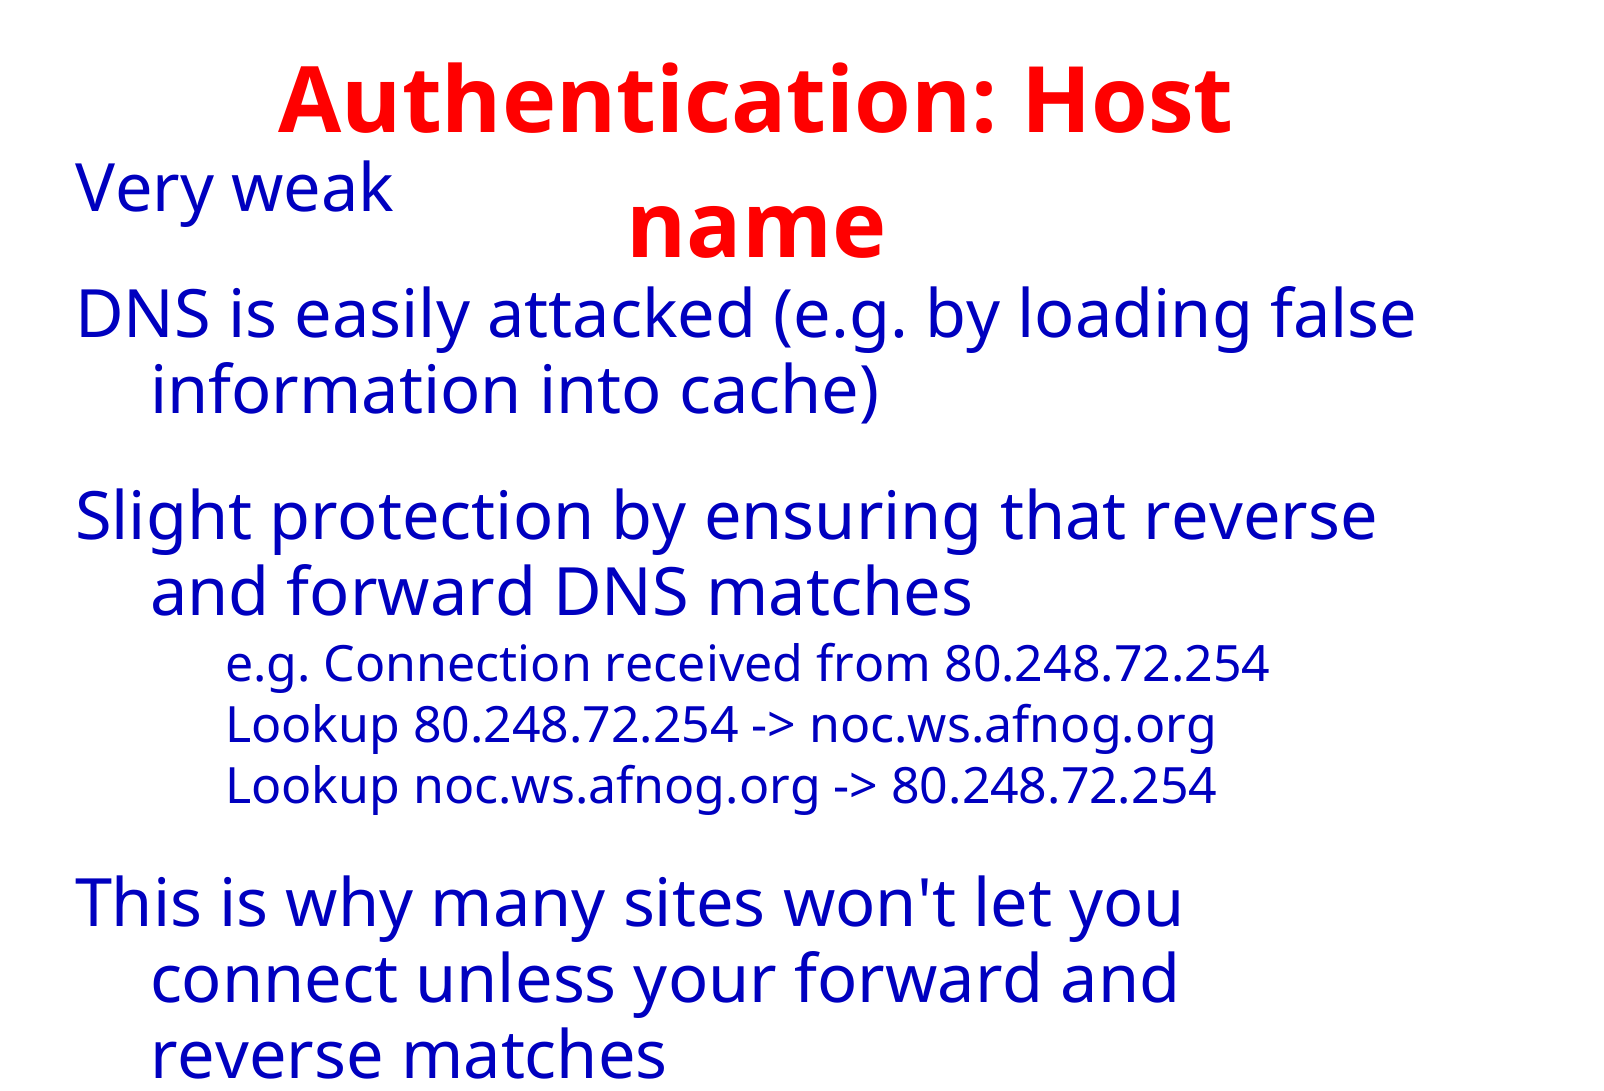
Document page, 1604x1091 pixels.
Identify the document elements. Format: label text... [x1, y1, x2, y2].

title Authentication: Host name [166, 34, 1347, 145]
list Very weak DNS is easily attacked (e.g. by loading false information into cache) Slight protection by ensuring that reverse and forward DNS matches e.g. Connection received from 80.248.72.254 Lookup 80.248.72.254 -> noc.ws.afnog.org Lookup noc.ws.afnog.org -> 80.248.72.254 This is why many sites won't let you connect unless your forward and reverse matches [75, 150, 1422, 1091]
